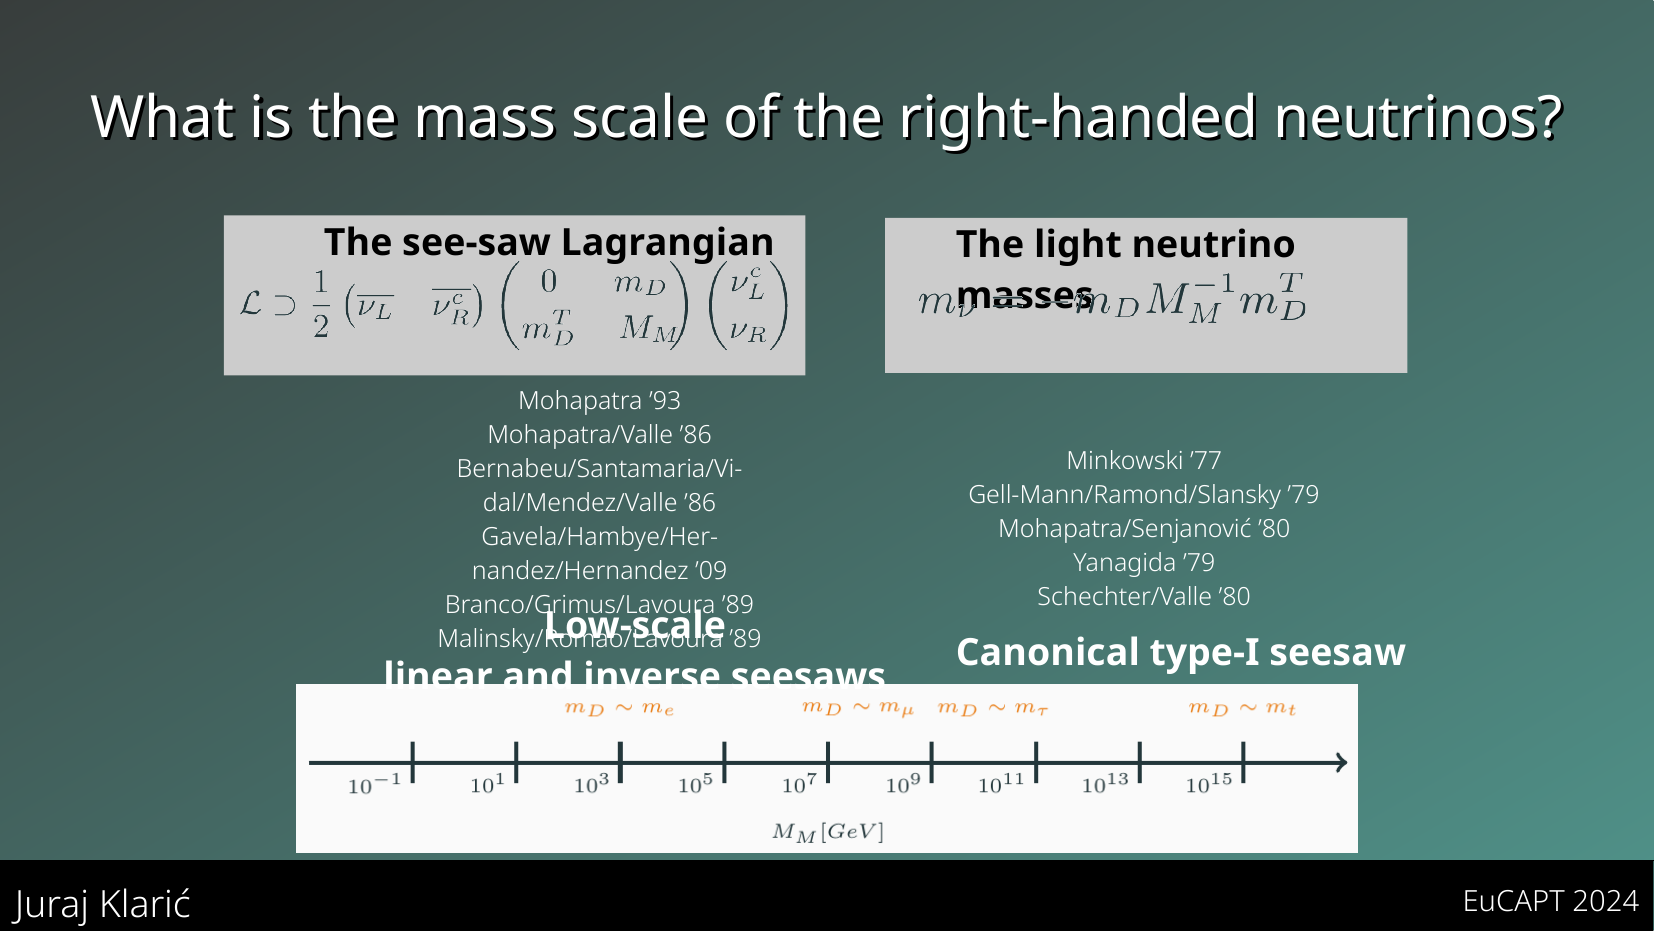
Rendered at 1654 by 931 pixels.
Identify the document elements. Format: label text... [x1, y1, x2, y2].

text_box Canonical type-I seesaw [941, 618, 1364, 671]
text_box Mohapatra ’93 Mohapatra/Valle ’86 Bernabeu/Santamaria/Vi- dal/Mendez/Valle ’86 Gavela/Hambye/Her- nandez/Hernandez ’09 Branco/Grimus/Lavoura ’89 Malinsky/Romao/Lavoura ’89 [422, 375, 769, 593]
text_box Low-scale linear and inverse seesaws [368, 590, 825, 681]
picture [910, 244, 1332, 346]
text_box [0, 860, 1654, 931]
text_box Minkowski ’77 Gell-Mann/Ramond/Slansky ’79 Mohapatra/Senjanović ’80 Yanagida ’79 Schechter/Valle ’80 [953, 435, 1327, 577]
picture [296, 684, 1358, 853]
text_box Juraj Klarić [0, 870, 350, 923]
title What is the mass scale of the right-handed neutrinos? [82, 37, 1571, 193]
text_box EuCAPT 2024 [1447, 872, 1654, 917]
list The see-saw Lagrangian [223, 215, 806, 376]
picture [236, 250, 793, 361]
list The light neutrino masses [885, 217, 1408, 373]
